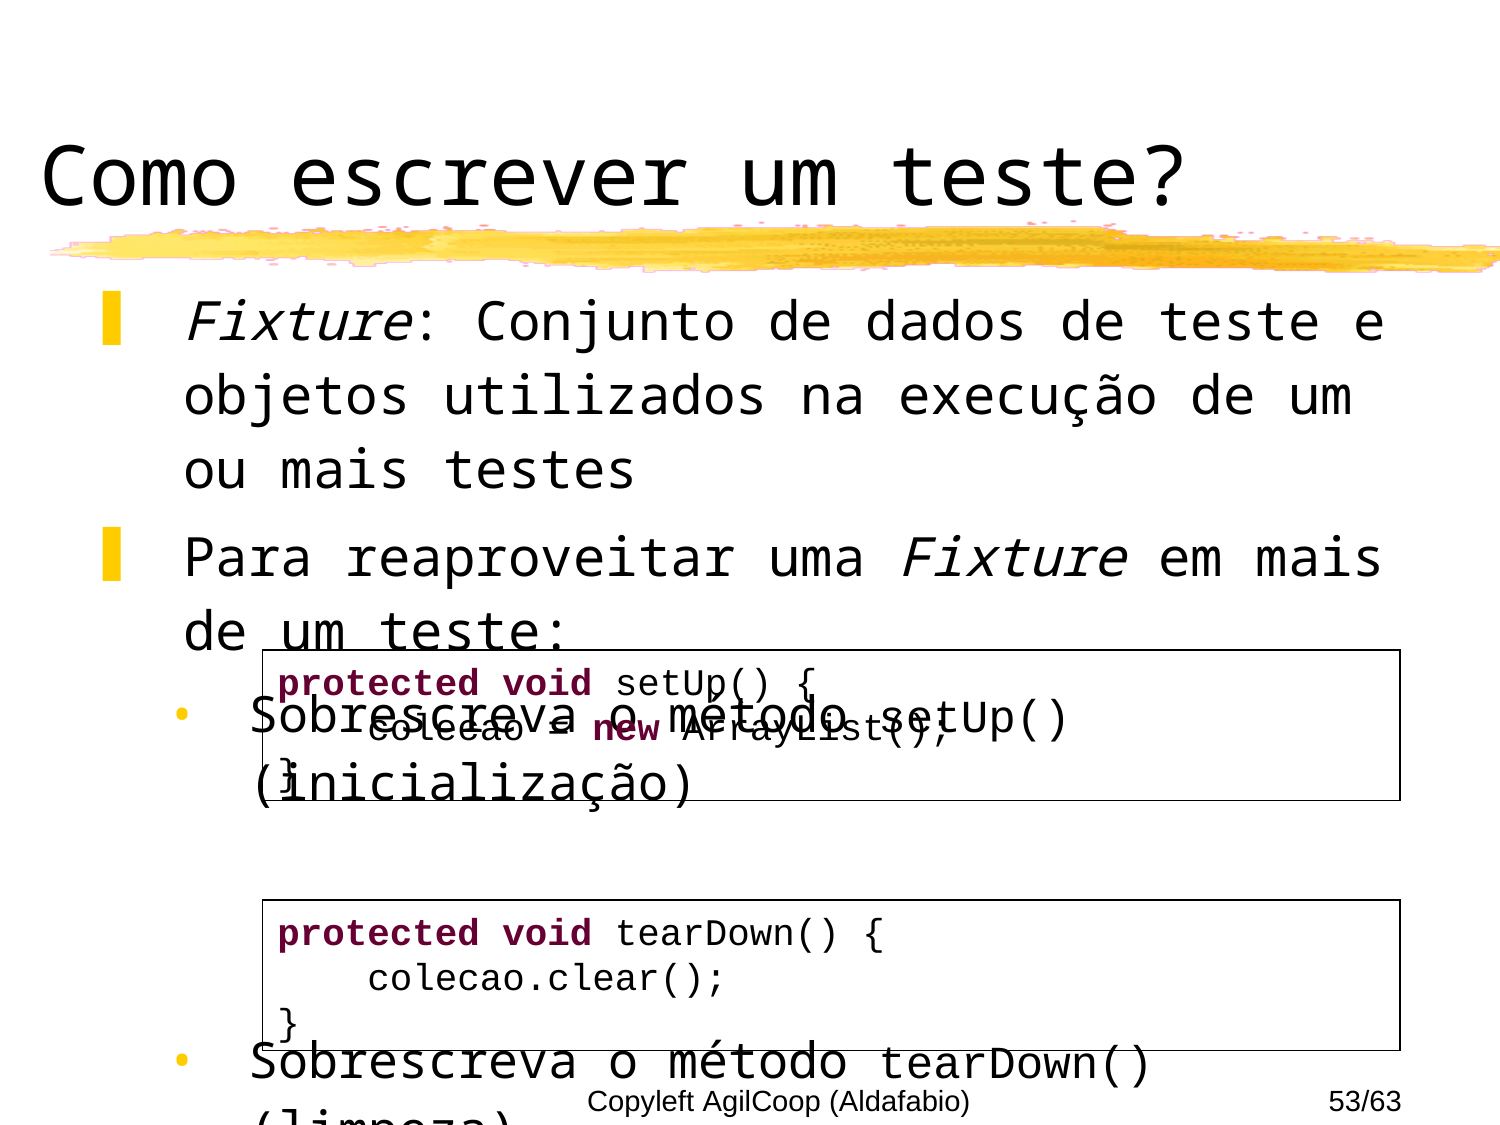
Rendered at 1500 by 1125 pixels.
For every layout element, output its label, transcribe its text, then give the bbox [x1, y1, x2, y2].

text_box protected void setUp() { colecao = new ArrayList(); } [262, 649, 1401, 801]
title Como escrever um teste? [24, 74, 1488, 238]
list Fixture: Conjunto de dados de teste e objetos utilizados na execução de um ou mais testes Para reaproveitar uma Fixture em mais de um teste: Sobrescreva o método setUp() (inicialização) Sobrescreva o método tearDown() (limpeza) [74, 275, 1417, 960]
text_box protected void tearDown() { colecao.clear(); } [262, 899, 1401, 1051]
picture [50, 215, 1500, 284]
